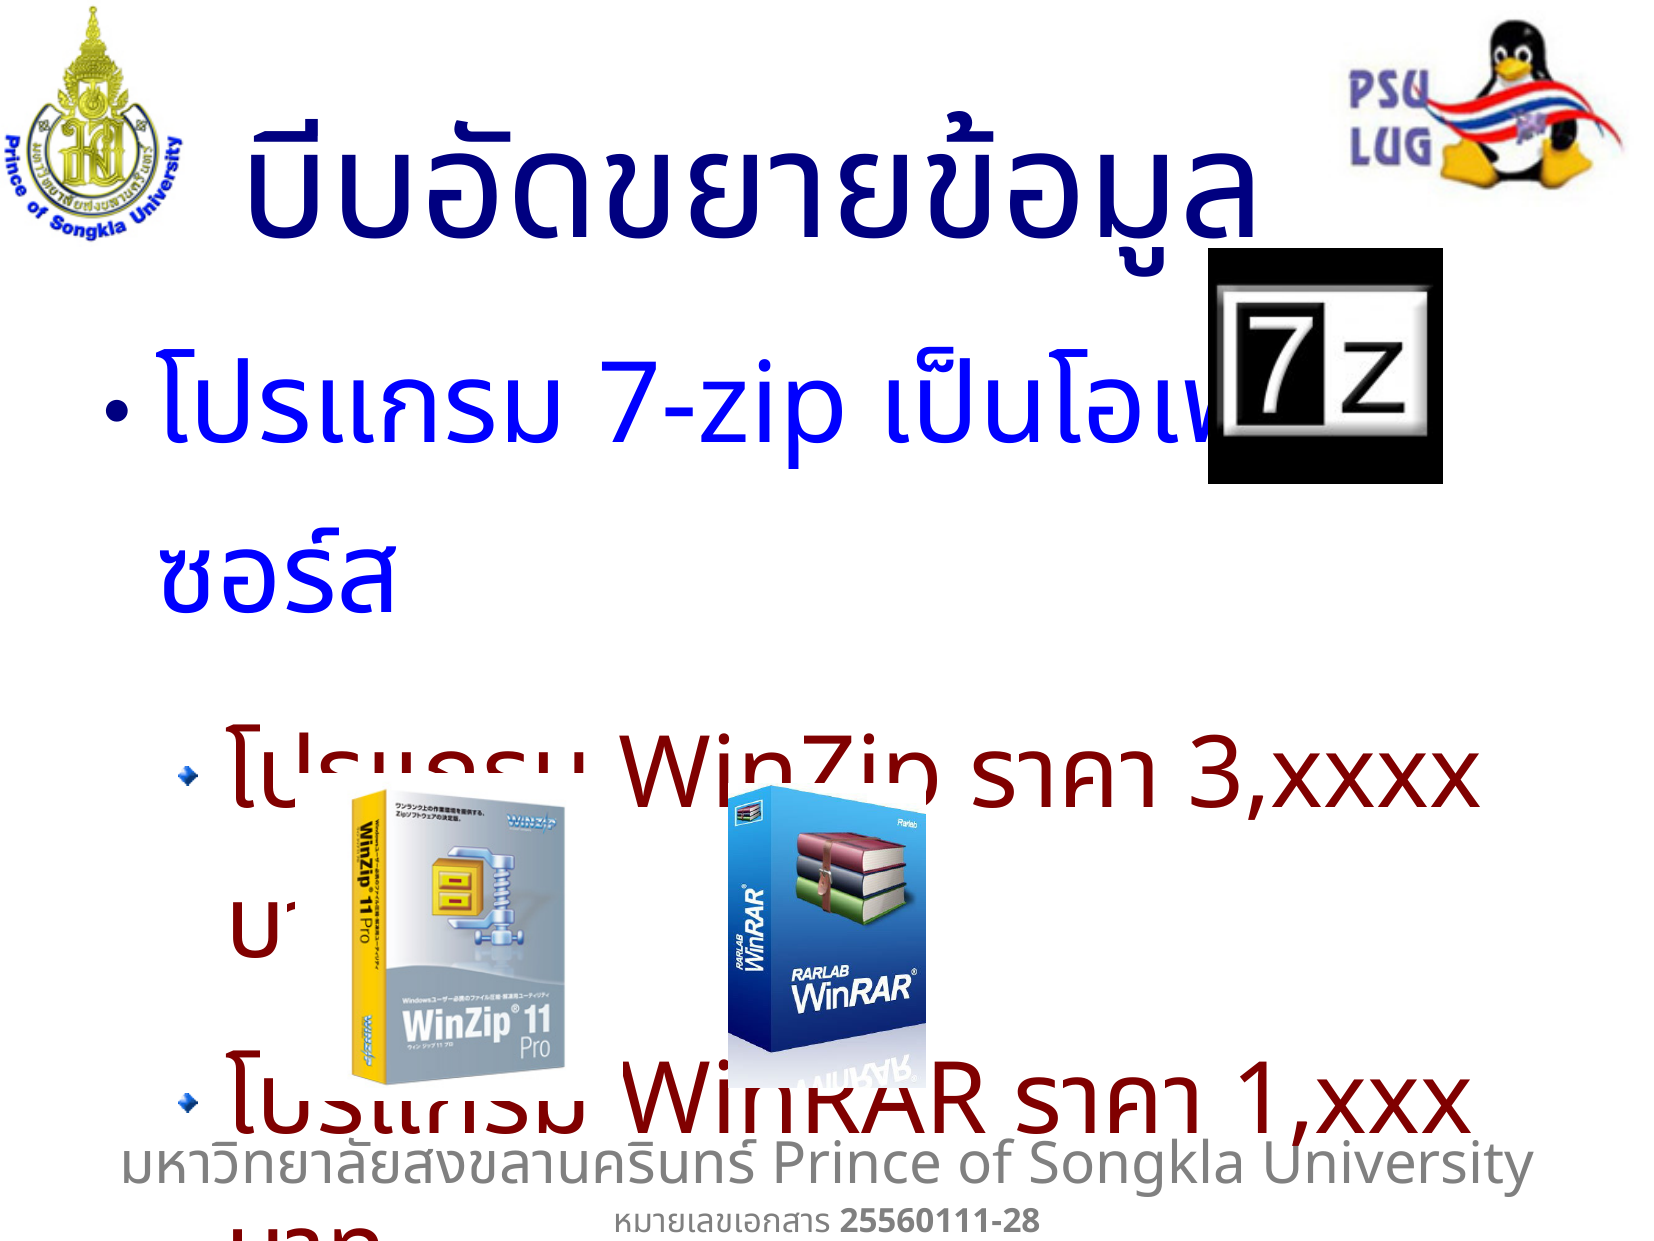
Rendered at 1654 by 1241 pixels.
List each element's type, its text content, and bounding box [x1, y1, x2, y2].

picture [728, 783, 926, 1088]
picture [0, 0, 185, 247]
list โปรแกรม 7-zip เป็นโอเพนซอร์ส โปรแกรม WinZip ราคา 3,xxxx บาท โปรแกรม WinRAR ราคา 1,xxx บาท [84, 322, 1573, 1241]
picture [295, 773, 623, 1102]
picture [1208, 248, 1443, 484]
title บีบอัดขยายข้อมูล [206, 0, 1299, 322]
picture [1328, 10, 1642, 207]
